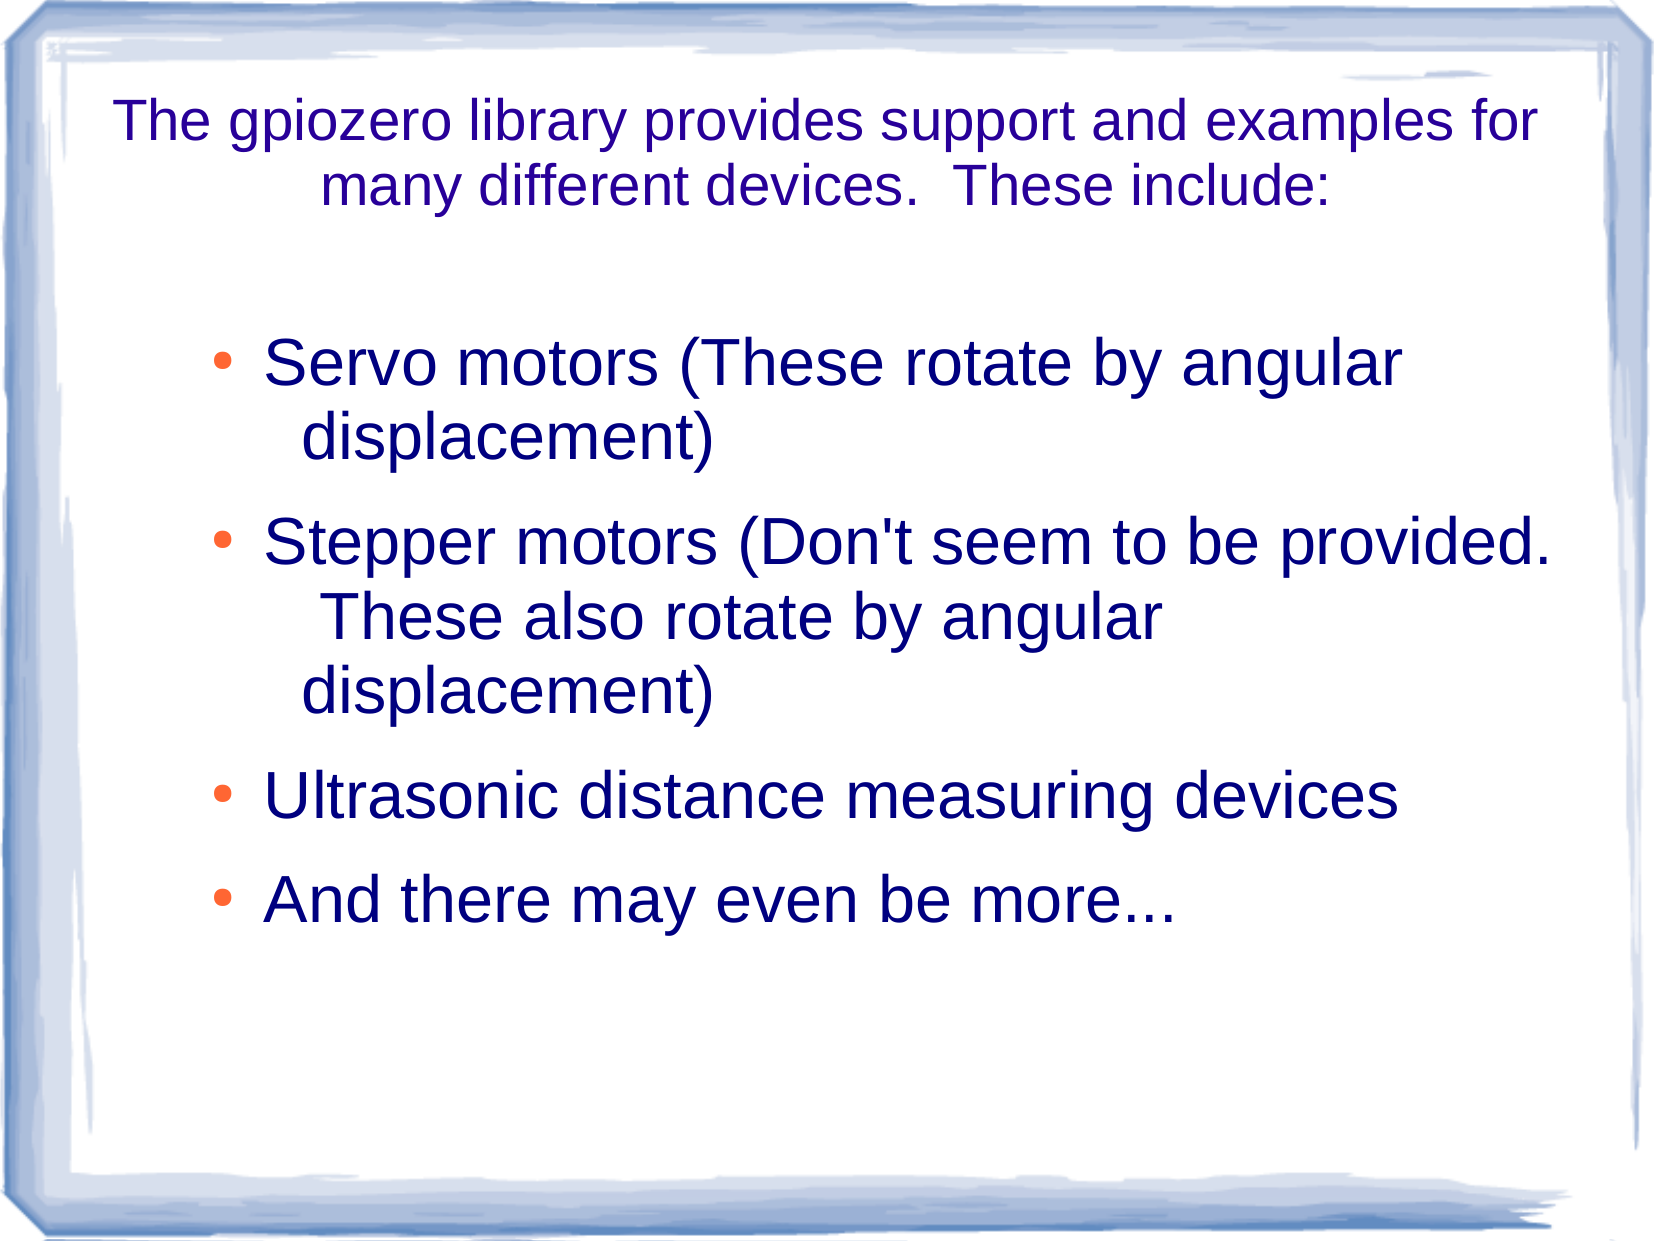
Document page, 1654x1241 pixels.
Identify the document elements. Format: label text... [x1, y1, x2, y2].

list Servo motors (These rotate by angular displacement) Stepper motors (Don't seem to be provided. These also rotate by angular displacement) Ultrasonic distance measuring devices And there may even be more... [118, 324, 1571, 1004]
title The gpiozero library provides support and examples for many different devices. These include: [82, 49, 1571, 257]
picture [0, 0, 1654, 1241]
